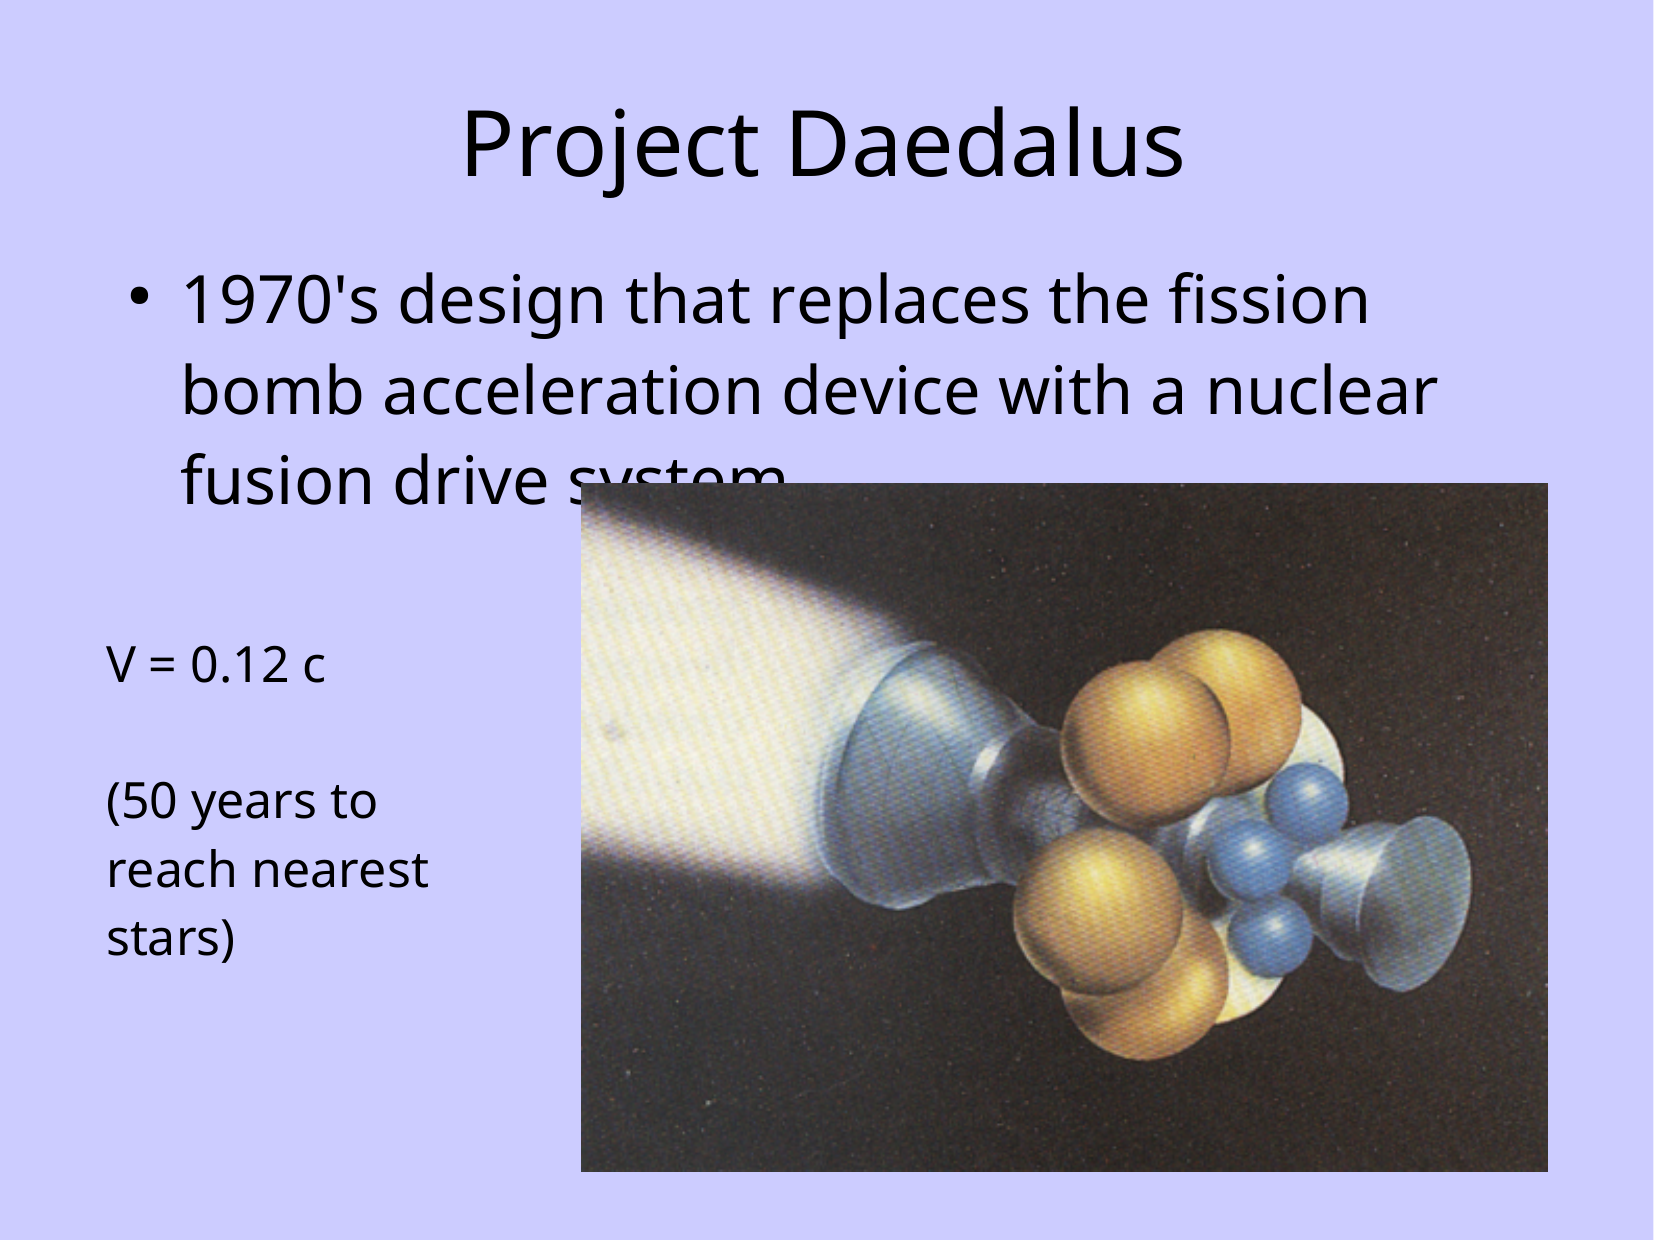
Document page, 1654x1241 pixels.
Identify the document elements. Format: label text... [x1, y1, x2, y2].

picture [581, 483, 1548, 1172]
title Project Daedalus [117, 37, 1530, 245]
text_box V = 0.12 c (50 years to reach nearest stars) [106, 628, 475, 918]
list 1970's design that replaces the fission bomb acceleration device with a nuclear fusion drive system [109, 252, 1528, 484]
